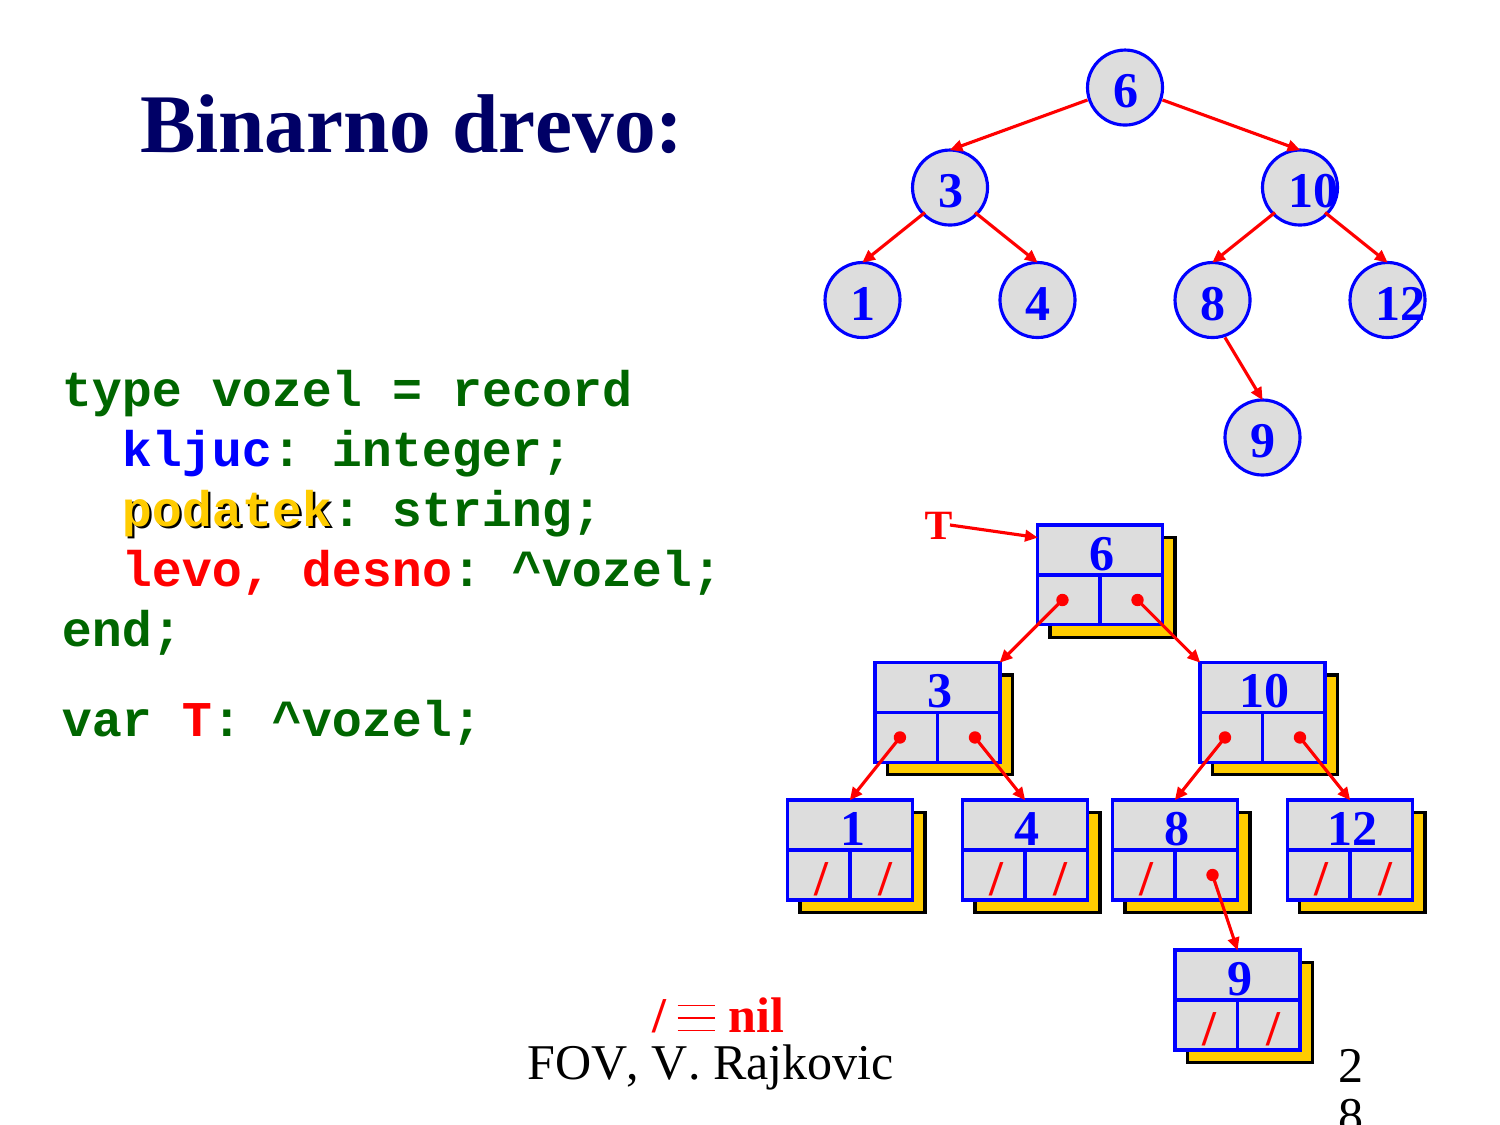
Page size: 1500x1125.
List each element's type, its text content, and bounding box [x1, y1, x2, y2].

text_box 4 [1000, 787, 1055, 837]
text_box 9 [1212, 937, 1268, 987]
text_box [875, 662, 912, 711]
text_box [1393, 799, 1425, 913]
text_box / [1112, 837, 1182, 913]
text_box 9 [1224, 400, 1301, 476]
text_box [1112, 799, 1150, 837]
text_box 8 [1150, 787, 1205, 863]
text_box 10 [1262, 149, 1338, 226]
text_box 1 [825, 262, 901, 338]
text_box 8 [1175, 262, 1251, 338]
text_box 3 [912, 150, 988, 226]
text_box [1055, 799, 1100, 913]
text_box Binarno drevo: [125, 62, 699, 178]
text_box [1175, 949, 1212, 987]
text_box / / [787, 837, 908, 913]
text_box [875, 662, 1013, 775]
text_box [787, 799, 825, 837]
text_box [880, 799, 925, 913]
text_box / / [962, 837, 1083, 913]
text_box [1037, 524, 1175, 638]
text_box [962, 799, 1000, 837]
text_box [1037, 524, 1075, 573]
text_box 12 [1350, 262, 1426, 338]
text_box 3 [912, 649, 968, 726]
text_box 4 [999, 262, 1076, 338]
text_box 6 [1087, 50, 1163, 126]
text_box 4 [1019, 820, 1028, 834]
text_box / / [1174, 987, 1296, 1063]
text_box [1199, 662, 1338, 775]
text_box 8 [1173, 814, 1180, 826]
text_box 6 [1075, 512, 1130, 588]
text_box 9 [1236, 964, 1243, 979]
text_box / / [1287, 837, 1408, 913]
text_box 8 [1173, 829, 1180, 837]
text_box [1287, 799, 1312, 837]
text_box [1268, 949, 1313, 1063]
text_box / nil [637, 974, 800, 1051]
text_box 1 [825, 787, 880, 837]
text_box type vozel = record kljuc: integer; podatek: string; levo, desno: ^vozel; end; var T: ^vozel; [47, 348, 767, 754]
text_box 10 [1225, 649, 1305, 726]
text_box T [909, 489, 968, 556]
text_box [1182, 799, 1250, 913]
text_box 12 [1312, 787, 1393, 837]
